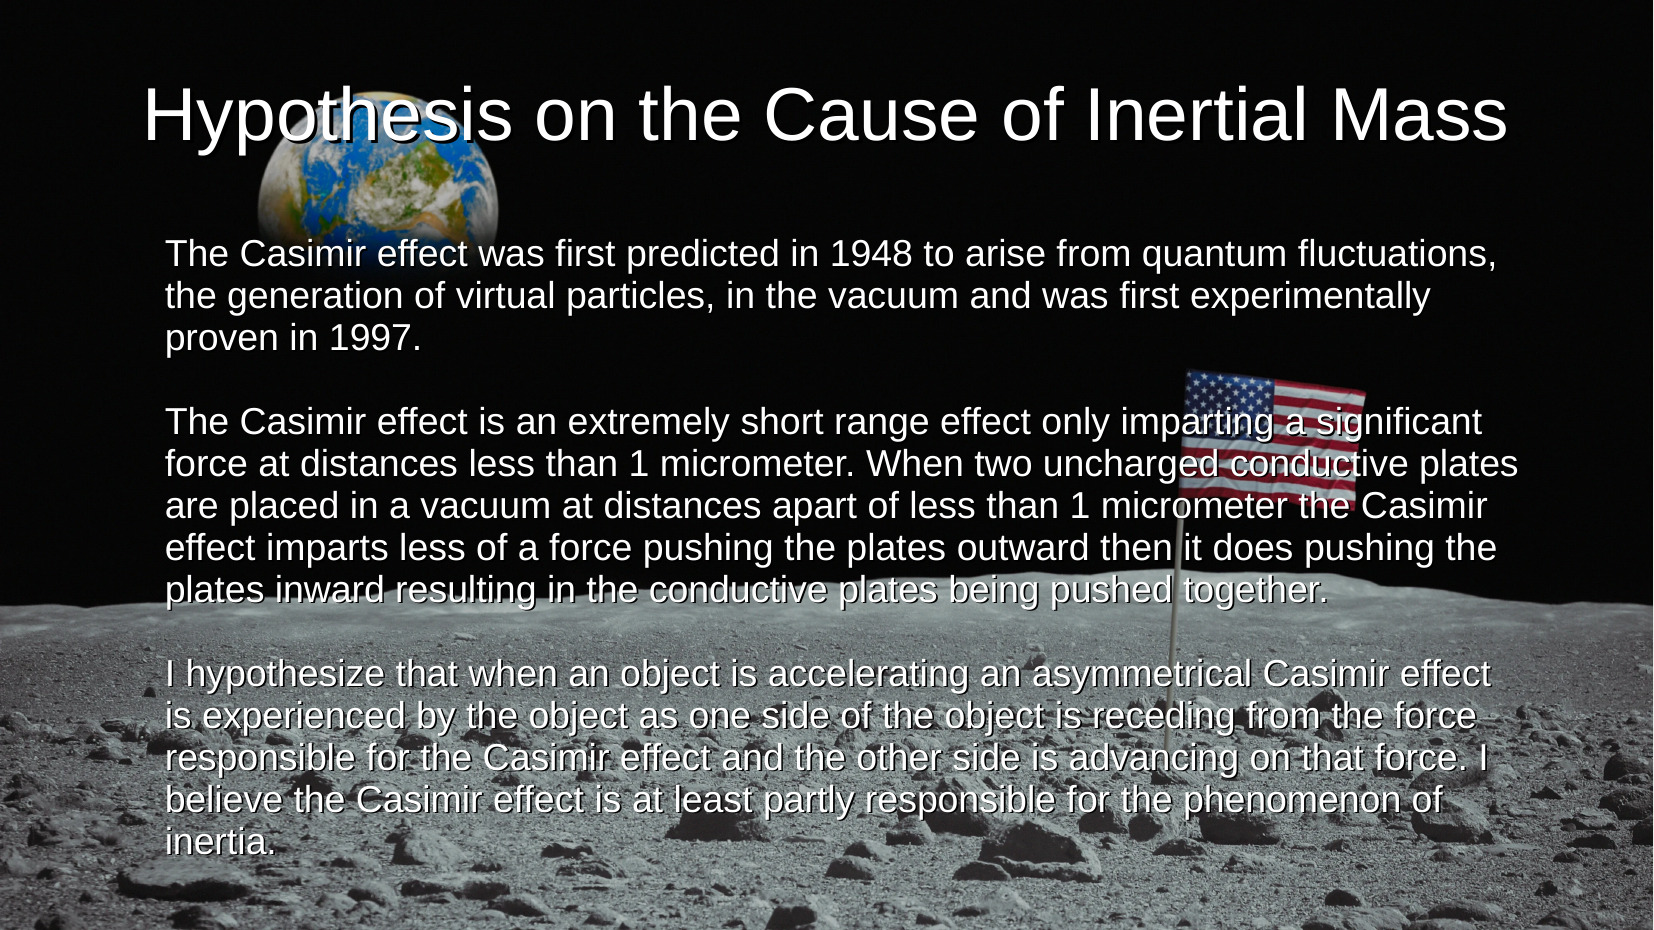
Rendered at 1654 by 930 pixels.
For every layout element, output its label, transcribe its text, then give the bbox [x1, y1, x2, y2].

picture [0, 0, 1654, 930]
title Hypothesis on the Cause of Inertial Mass [82, 37, 1571, 193]
text_box The Casimir effect was first predicted in 1948 to arise from quantum fluctuations, the generation of virtual particles, in the vacuum and was first experimentally proven in 1997. The Casimir effect is an extremely short range effect only imparting a significant force at distances less than 1 micrometer. When two uncharged conductive plates are placed in a vacuum at distances apart of less than 1 micrometer the Casimir effect imparts less of a force pushing the plates outward then it does pushing the plates inward resulting in the conductive plates being pushed together. I hypothesize that when an object is accelerating an asymmetrical Casimir effect is experienced by the object as one side of the object is receding from the force responsible for the Casimir effect and the other side is advancing on that force. I believe the Casimir effect is at least partly responsible for the phenomenon of inertia. [150, 225, 1538, 870]
